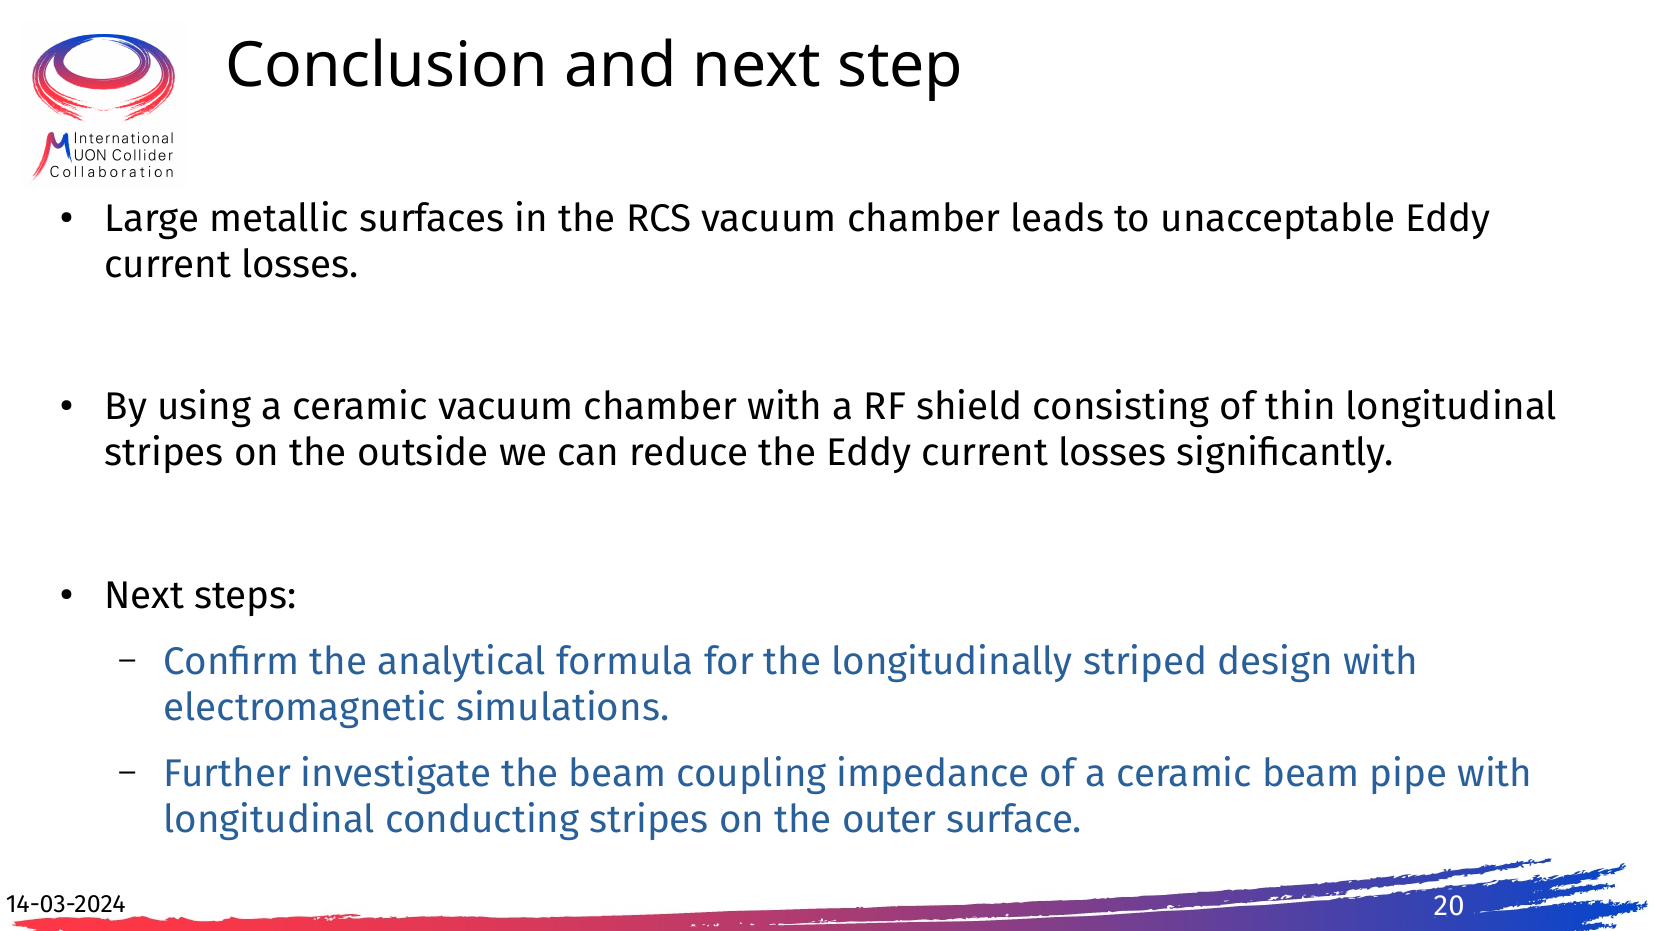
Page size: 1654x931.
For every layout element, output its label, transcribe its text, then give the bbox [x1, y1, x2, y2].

picture [0, 848, 1654, 931]
list Large metallic surfaces in the RCS vacuum chamber leads to unacceptable Eddy current losses. By using a ceramic vacuum chamber with a RF shield consisting of thin longitudinal stripes on the outside we can reduce the Eddy current losses significantly. Next steps: Confirm the analytical formula for the longitudinally striped design with electromagnetic simulations. Further investigate the beam coupling impedance of a ceramic beam pipe with longitudinal conducting stripes on the outer surface. [45, 195, 1571, 856]
title Conclusion and next step [225, 19, 1571, 181]
picture [21, 21, 188, 189]
